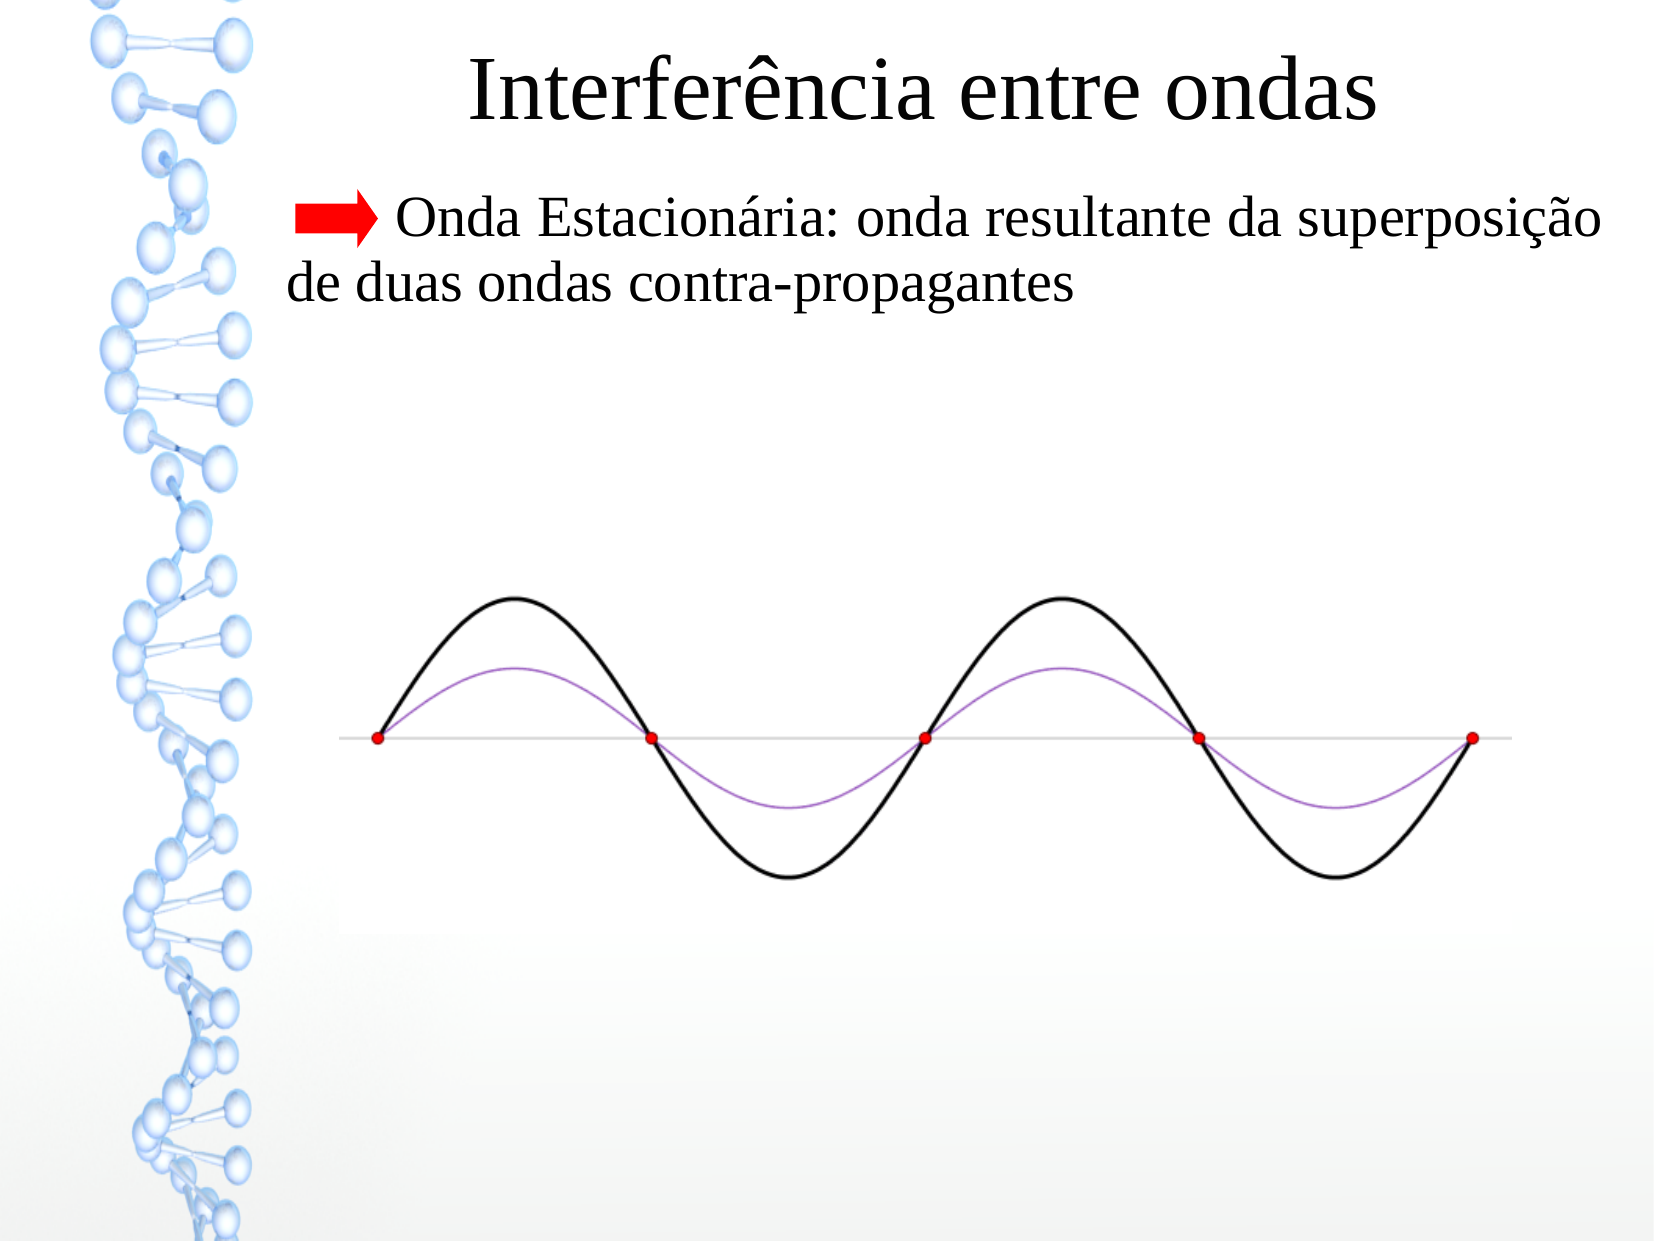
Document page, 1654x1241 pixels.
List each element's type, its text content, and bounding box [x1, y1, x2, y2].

text_box [295, 188, 378, 249]
picture [0, 0, 1654, 1241]
title Interferência entre ondas [265, 37, 1583, 140]
text_box Onda Estacionária: onda resultante da superposição de duas ondas contra-propagantes [271, 177, 1619, 745]
